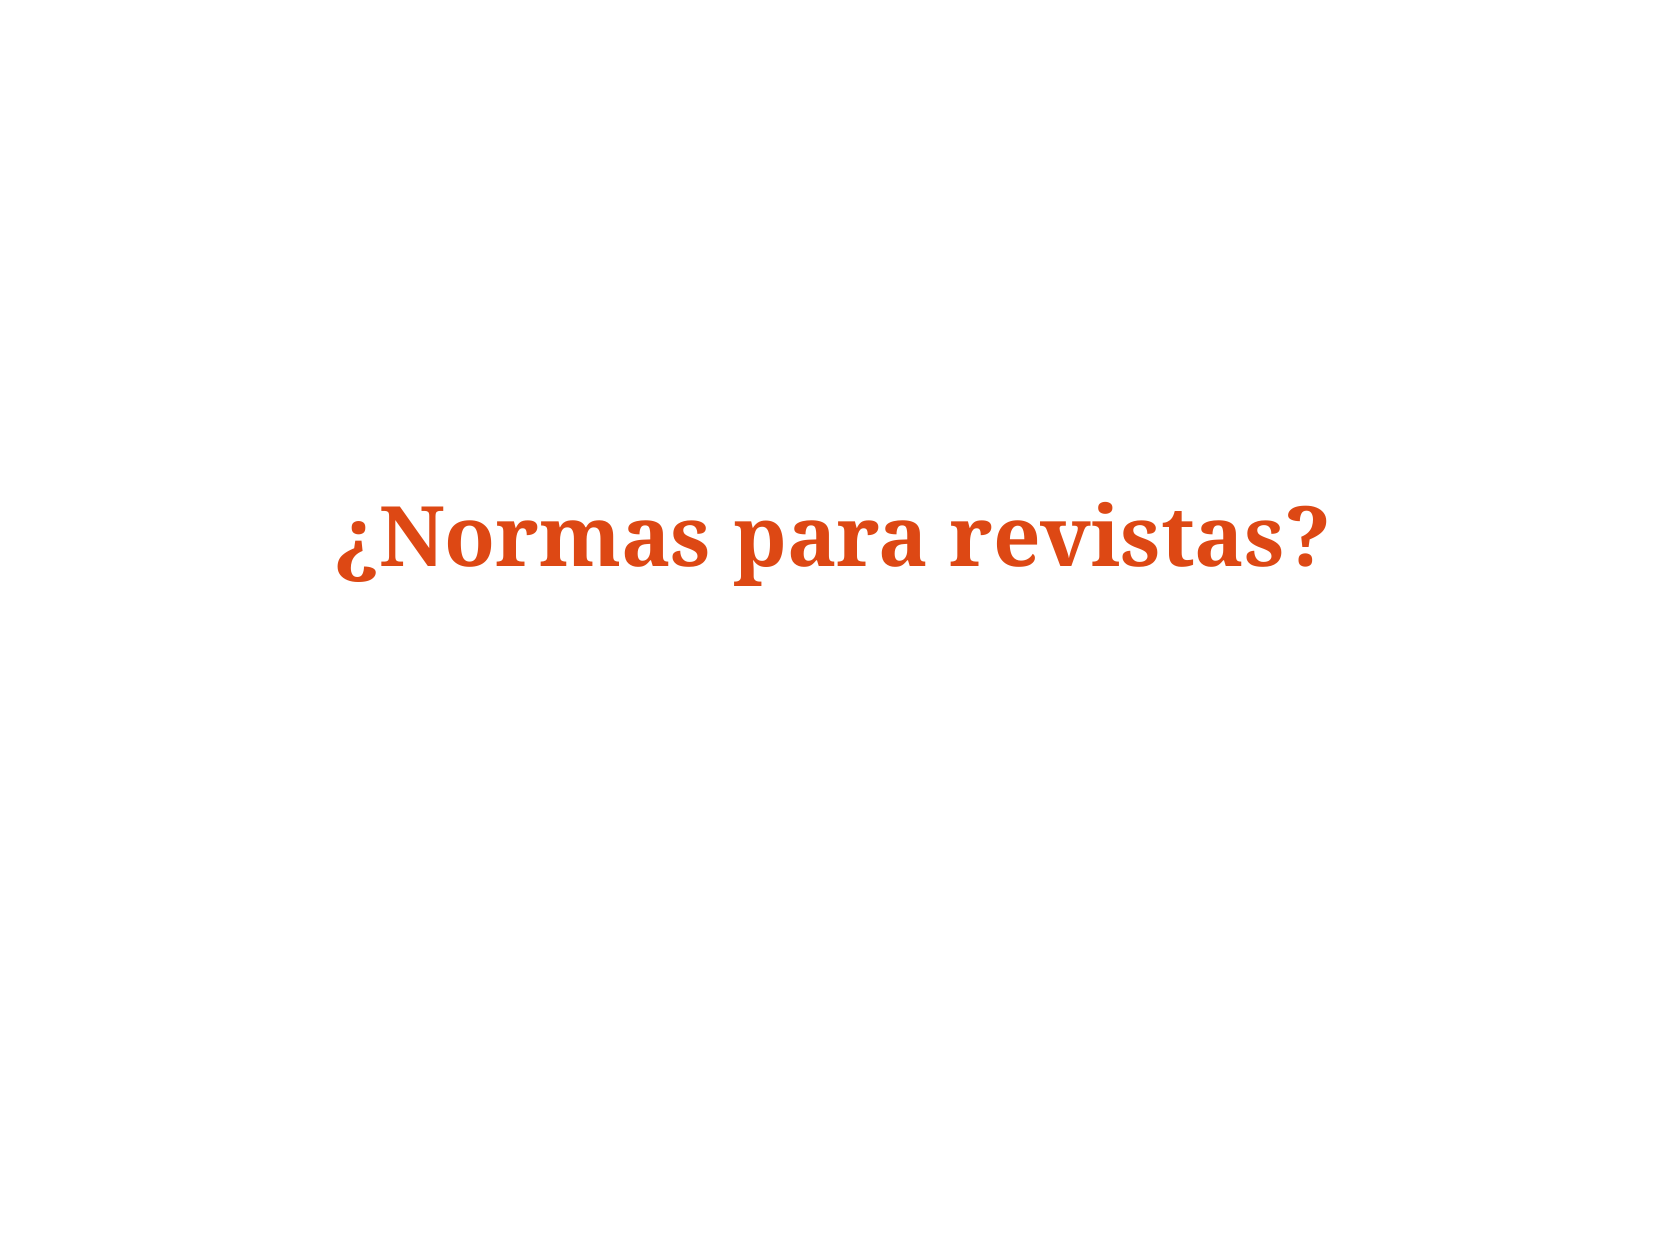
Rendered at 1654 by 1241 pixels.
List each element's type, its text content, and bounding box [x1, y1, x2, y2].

title ¿Normas para revistas? [129, 430, 1536, 638]
